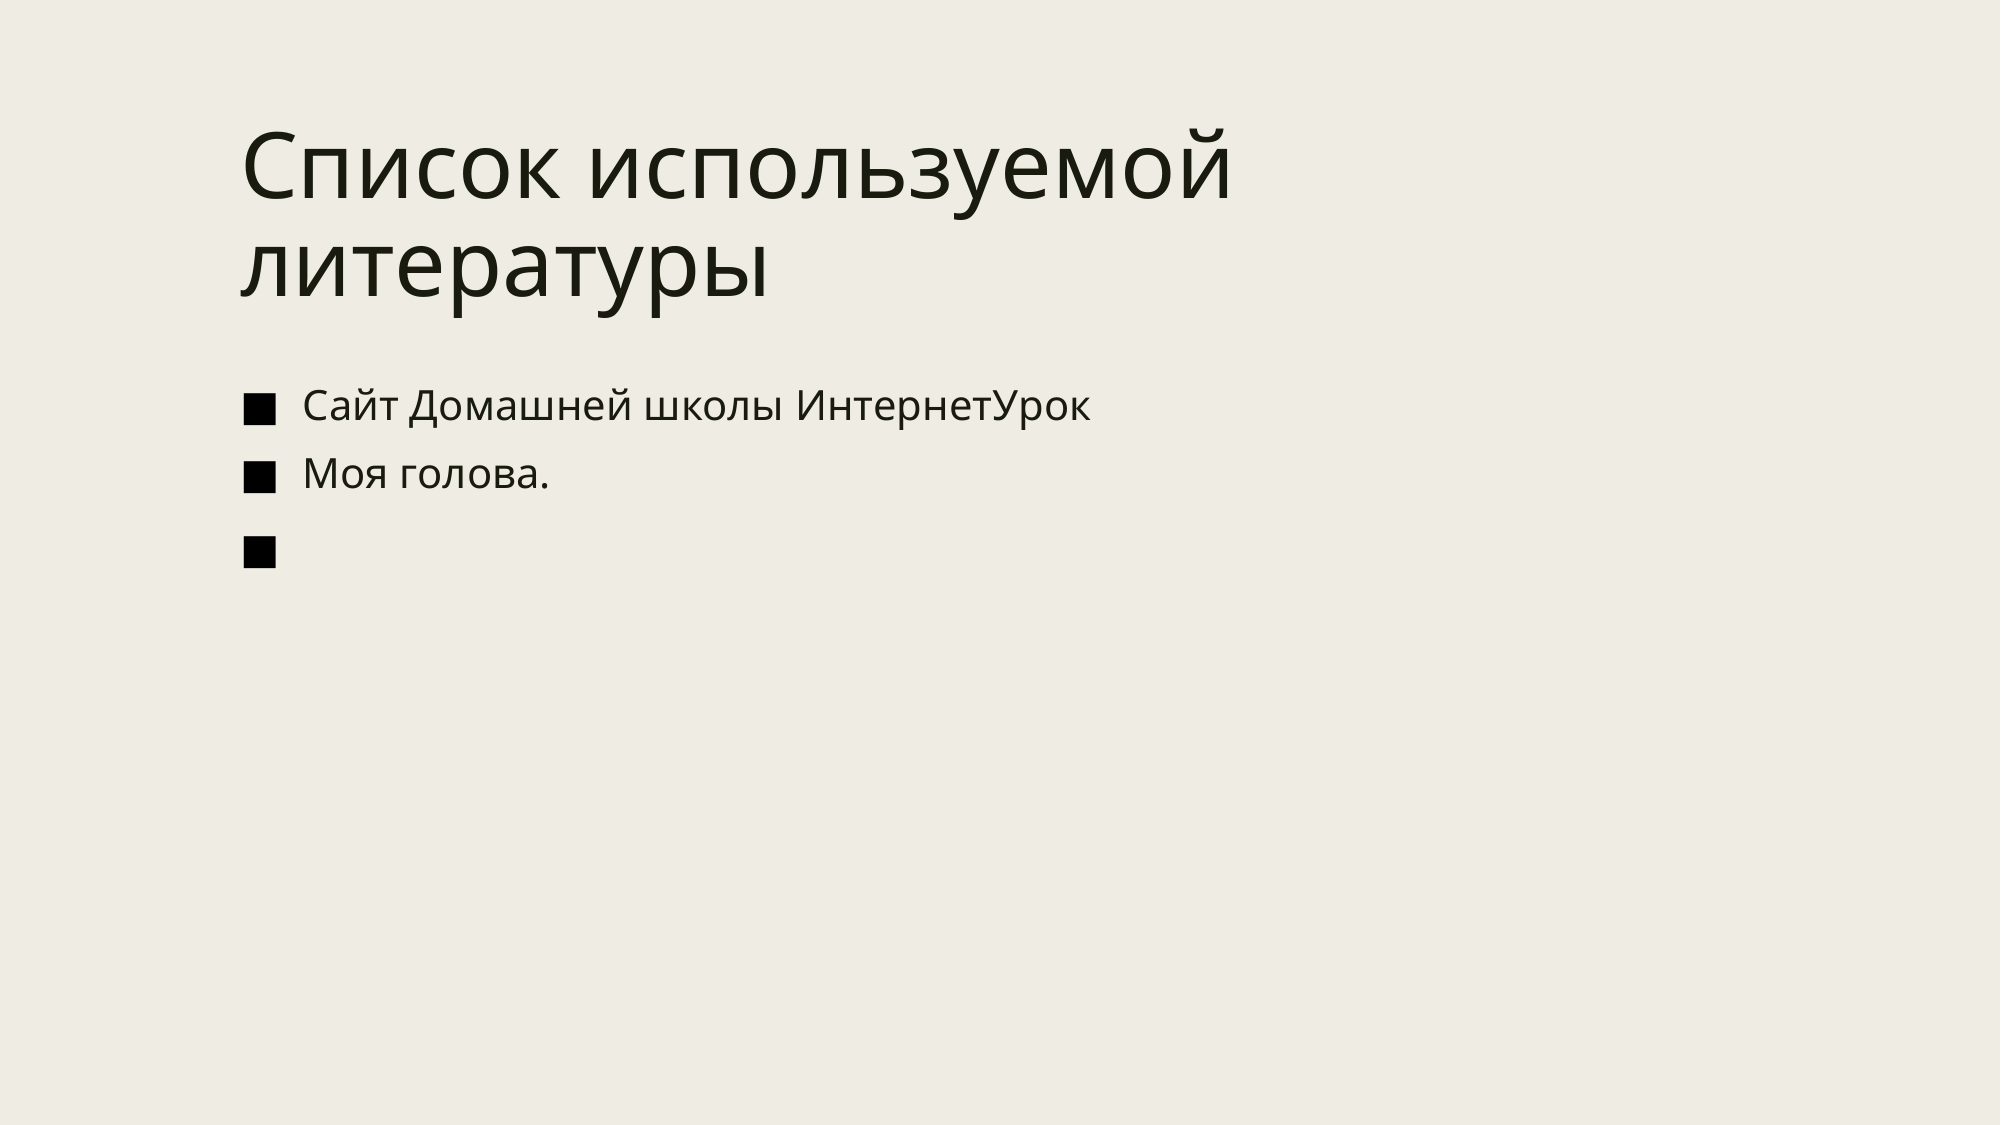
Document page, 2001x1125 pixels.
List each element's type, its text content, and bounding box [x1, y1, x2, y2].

title Список используемой литературы [225, 112, 1801, 357]
list Сайт Домашней школы ИнтернетУрок Моя голова. [225, 375, 1801, 963]
